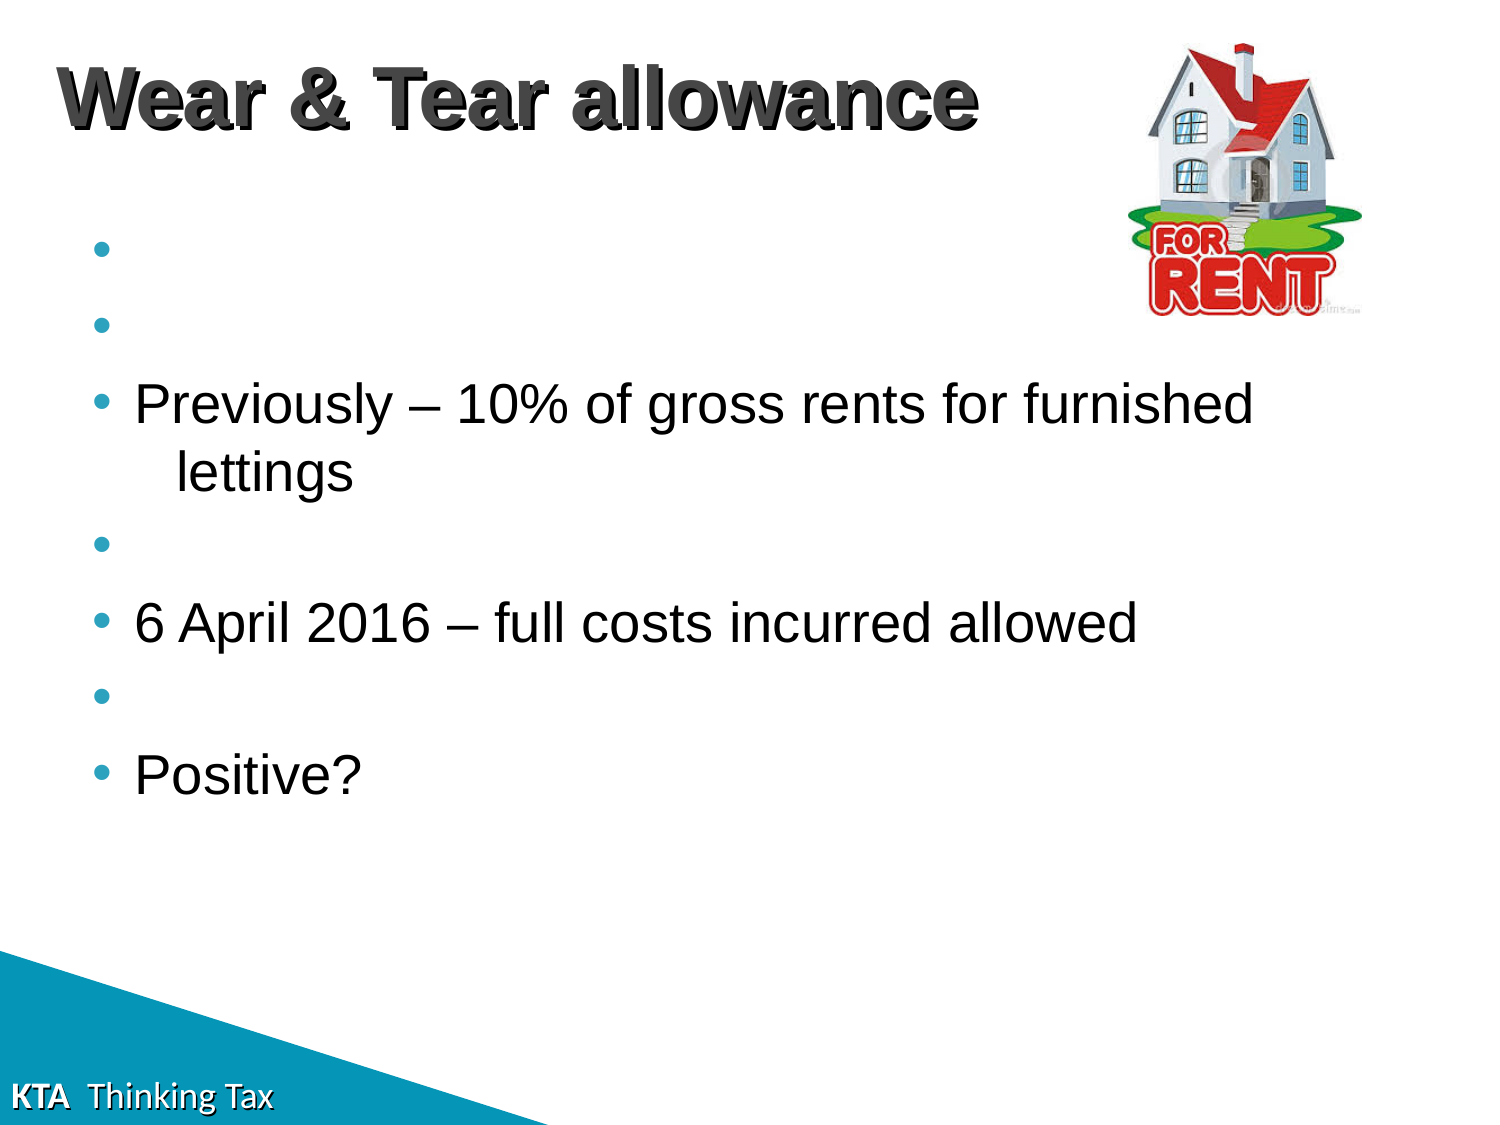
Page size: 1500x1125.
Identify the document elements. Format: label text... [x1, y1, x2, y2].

title Wear & Tear allowance [41, 0, 1392, 187]
picture [1128, 43, 1362, 316]
list Previously – 10% of gross rents for furnished lettings 6 April 2016 – full costs incurred allowed Positive? [41, 208, 1392, 951]
